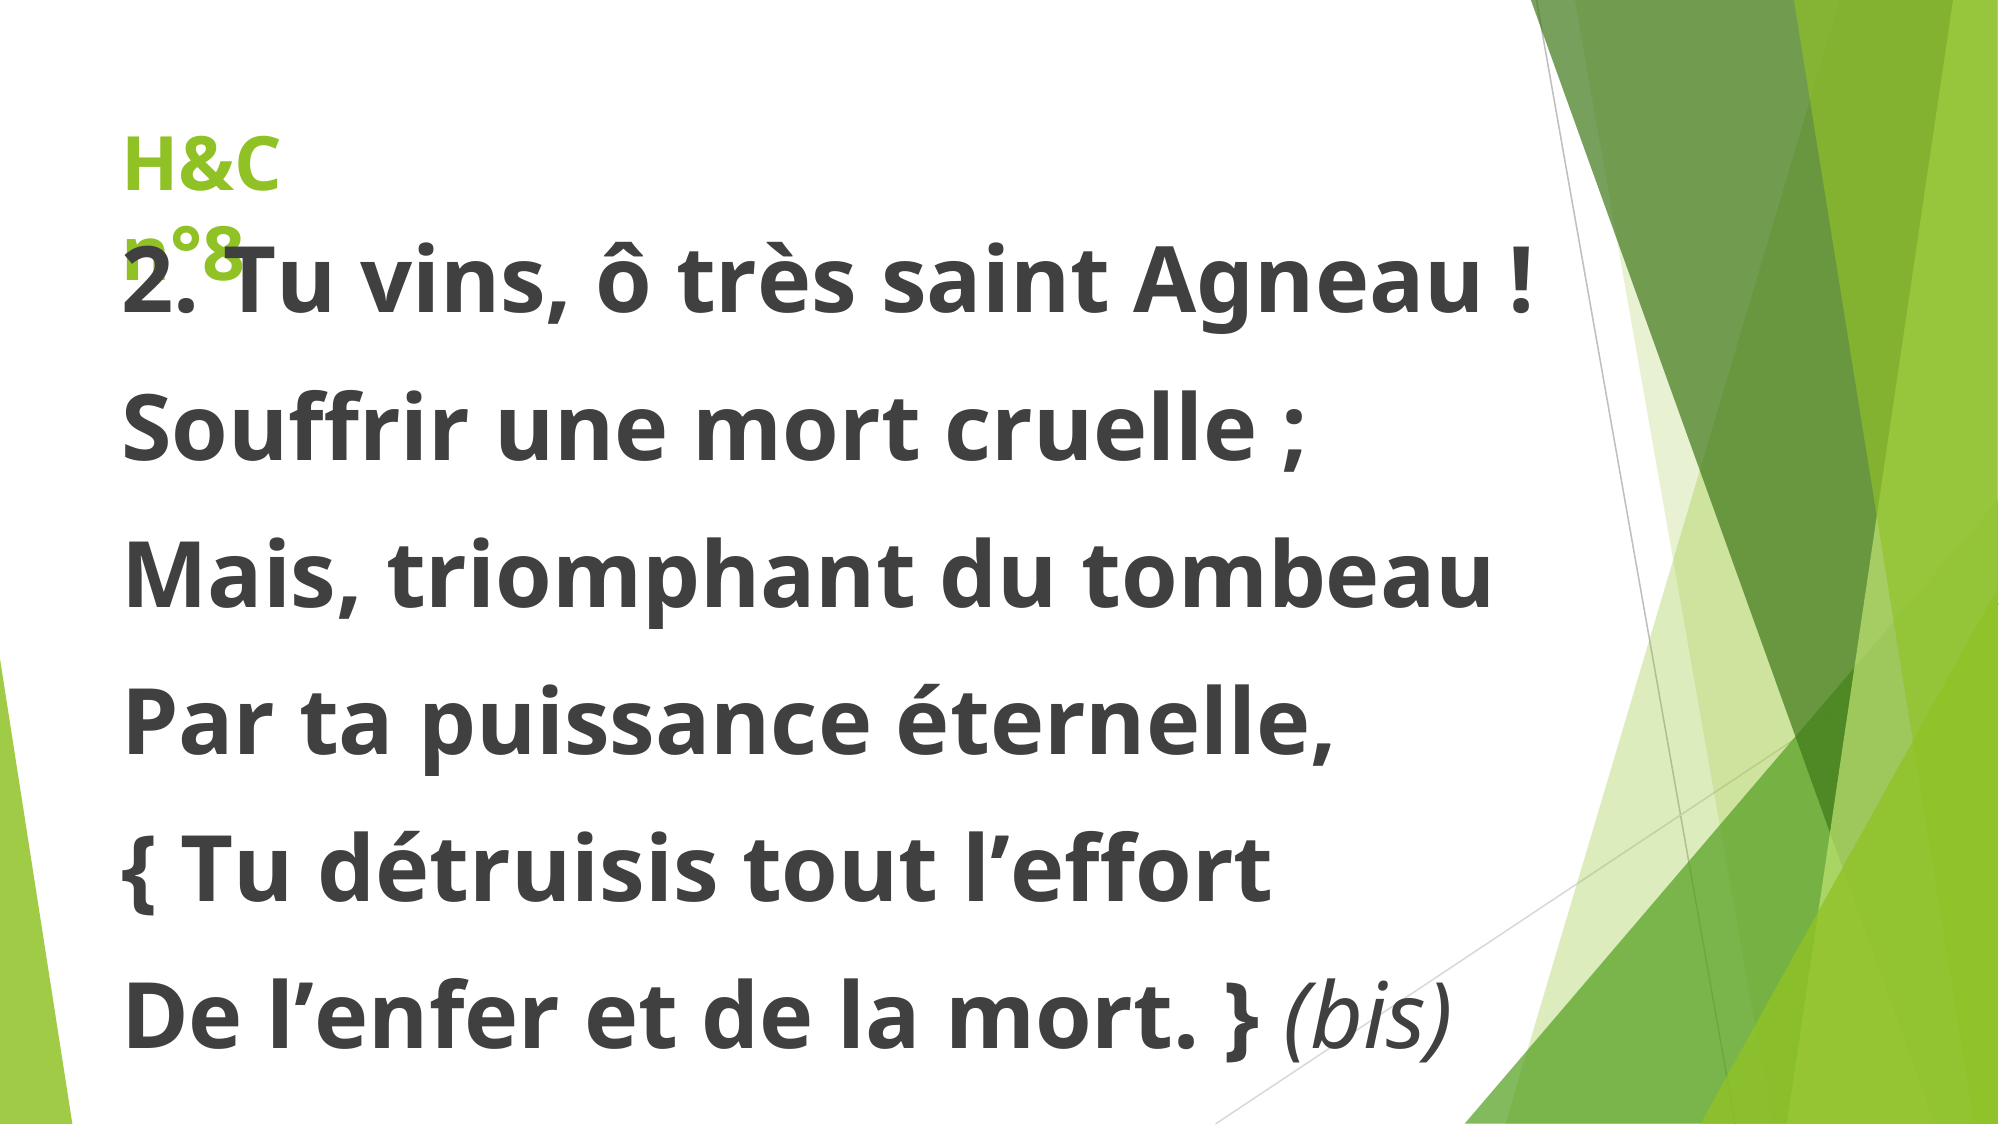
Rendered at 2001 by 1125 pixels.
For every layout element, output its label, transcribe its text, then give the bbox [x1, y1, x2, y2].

text_box 2. Tu vins, ô très saint Agneau ! Souffrir une mort cruelle ; Mais, triomphant du tombeau Par ta puissance éternelle, { Tu détruisis tout l’effort De l’enfer et de la mort. } (bis) [106, 197, 1730, 1075]
text_box H&C n°8 [106, 107, 441, 197]
